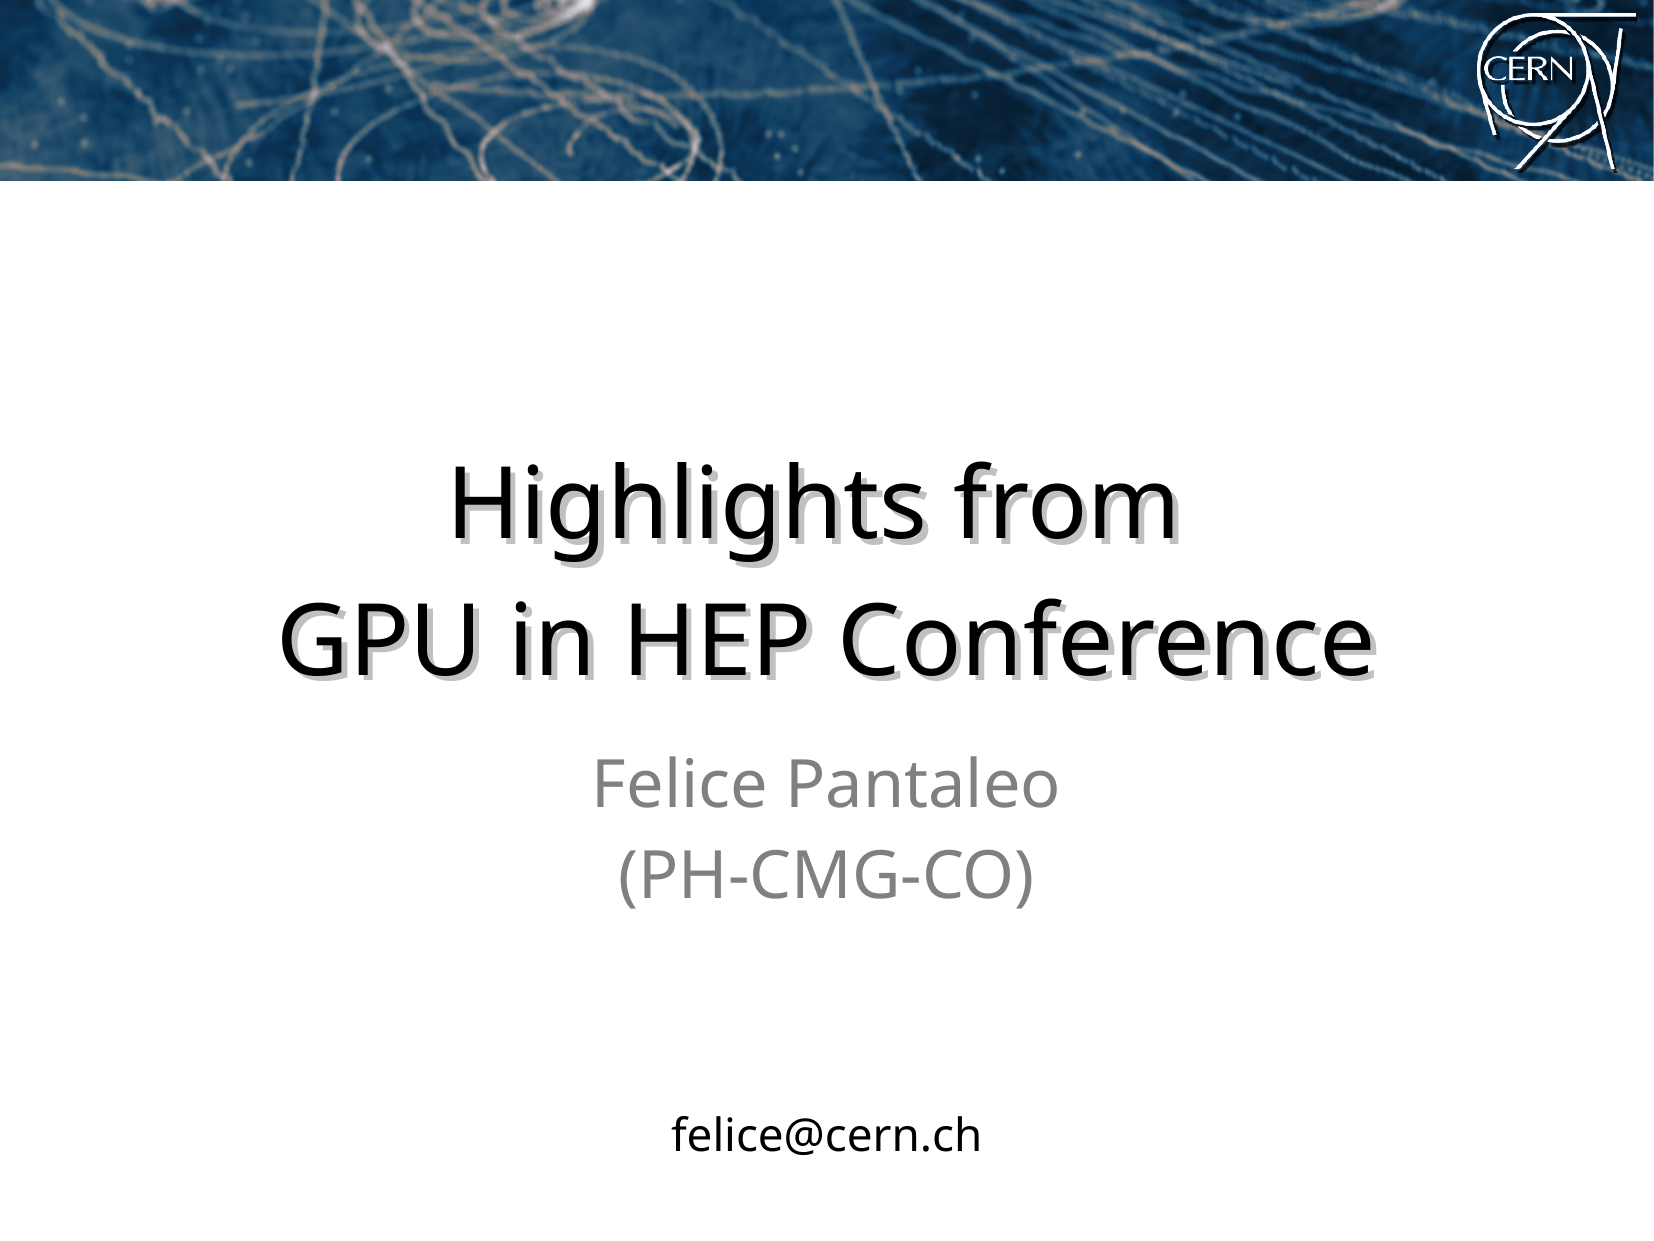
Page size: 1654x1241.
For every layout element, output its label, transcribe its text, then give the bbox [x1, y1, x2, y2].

text_box Felice Pantaleo (PH-CMG-CO) [436, 728, 1217, 945]
picture [0, 0, 1654, 181]
subtitle Highlights from GPU in HEP Conference [121, 435, 1532, 701]
text_box felice@cern.ch [594, 1095, 1060, 1156]
